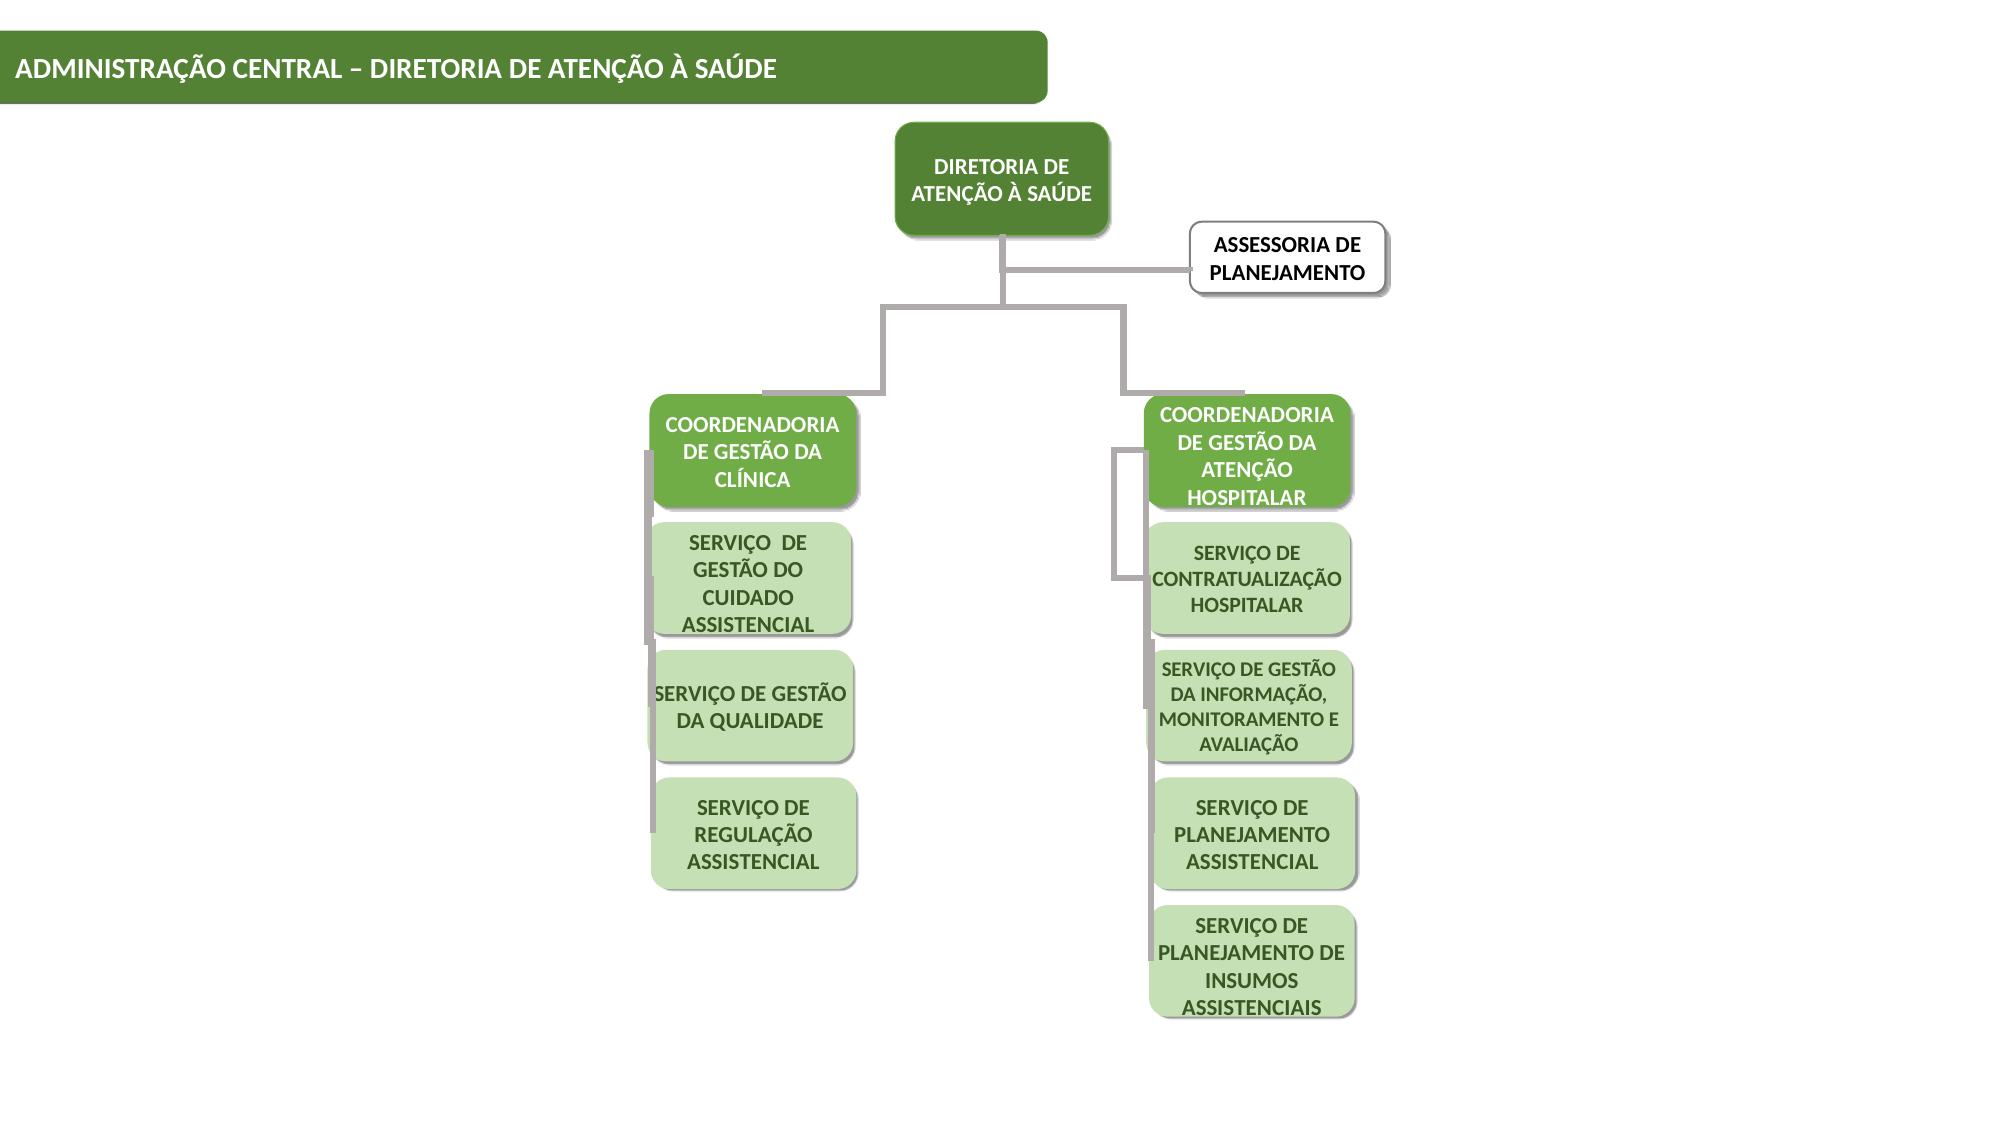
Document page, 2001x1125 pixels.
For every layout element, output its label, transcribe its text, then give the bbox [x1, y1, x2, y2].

text_box COORDENADORIA DE GESTÃO DA CLÍNICA [650, 394, 856, 507]
text_box SERVIÇO DE PLANEJAMENTO ASSISTENCIAL [1154, 777, 1356, 890]
text_box COORDENADORIA DE GESTÃO DA ATENÇÃO HOSPITALAR [1144, 394, 1350, 507]
text_box SERVIÇO DE REGULAÇÃO ASSISTENCIAL [650, 777, 857, 890]
text_box SERVIÇO DE GESTÃO DA QUALIDADE [656, 649, 854, 762]
text_box SERVIÇO DE PLANEJAMENTO DE INSUMOS ASSISTENCIAIS [1149, 905, 1355, 1017]
text_box SERVIÇO DE GESTÃO DA INFORMAÇÃO, MONITORAMENTO E AVALIAÇÃO [1155, 649, 1352, 762]
text_box DIRETORIA DE ATENÇÃO À SAÚDE [895, 122, 1109, 236]
text_box ASSESSORIA DE PLANEJAMENTO [1189, 221, 1386, 293]
text_box SERVIÇO DE CONTRATUALIZAÇÃO HOSPITALAR [1149, 522, 1350, 634]
text_box SERVIÇO DE GESTÃO DO CUIDADO ASSISTENCIAL [652, 522, 852, 634]
text_box ADMINISTRAÇÃO CENTRAL – DIRETORIA DE ATENÇÃO À SAÚDE [0, 30, 1048, 103]
